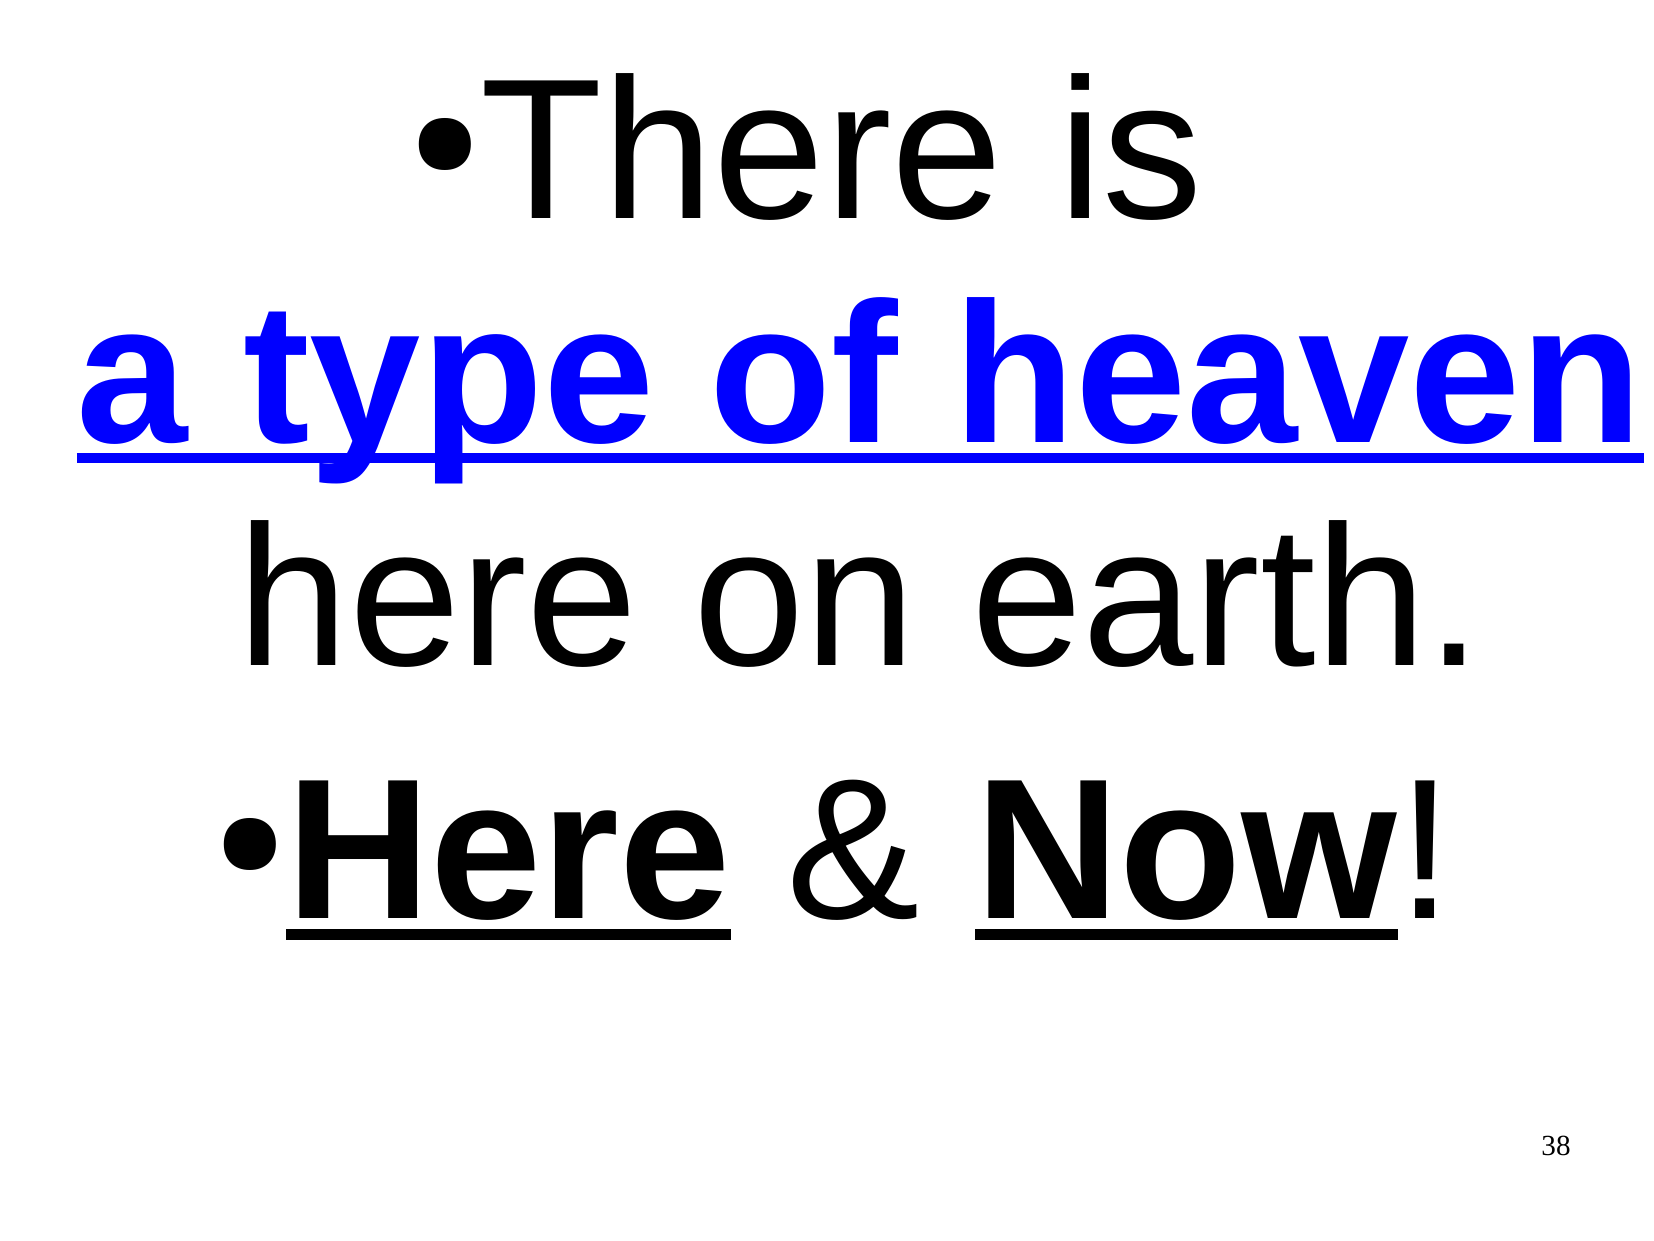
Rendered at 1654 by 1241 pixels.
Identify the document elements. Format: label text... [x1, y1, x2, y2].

list There is a type of heaven here on earth. Here & Now! [0, 37, 1651, 1238]
